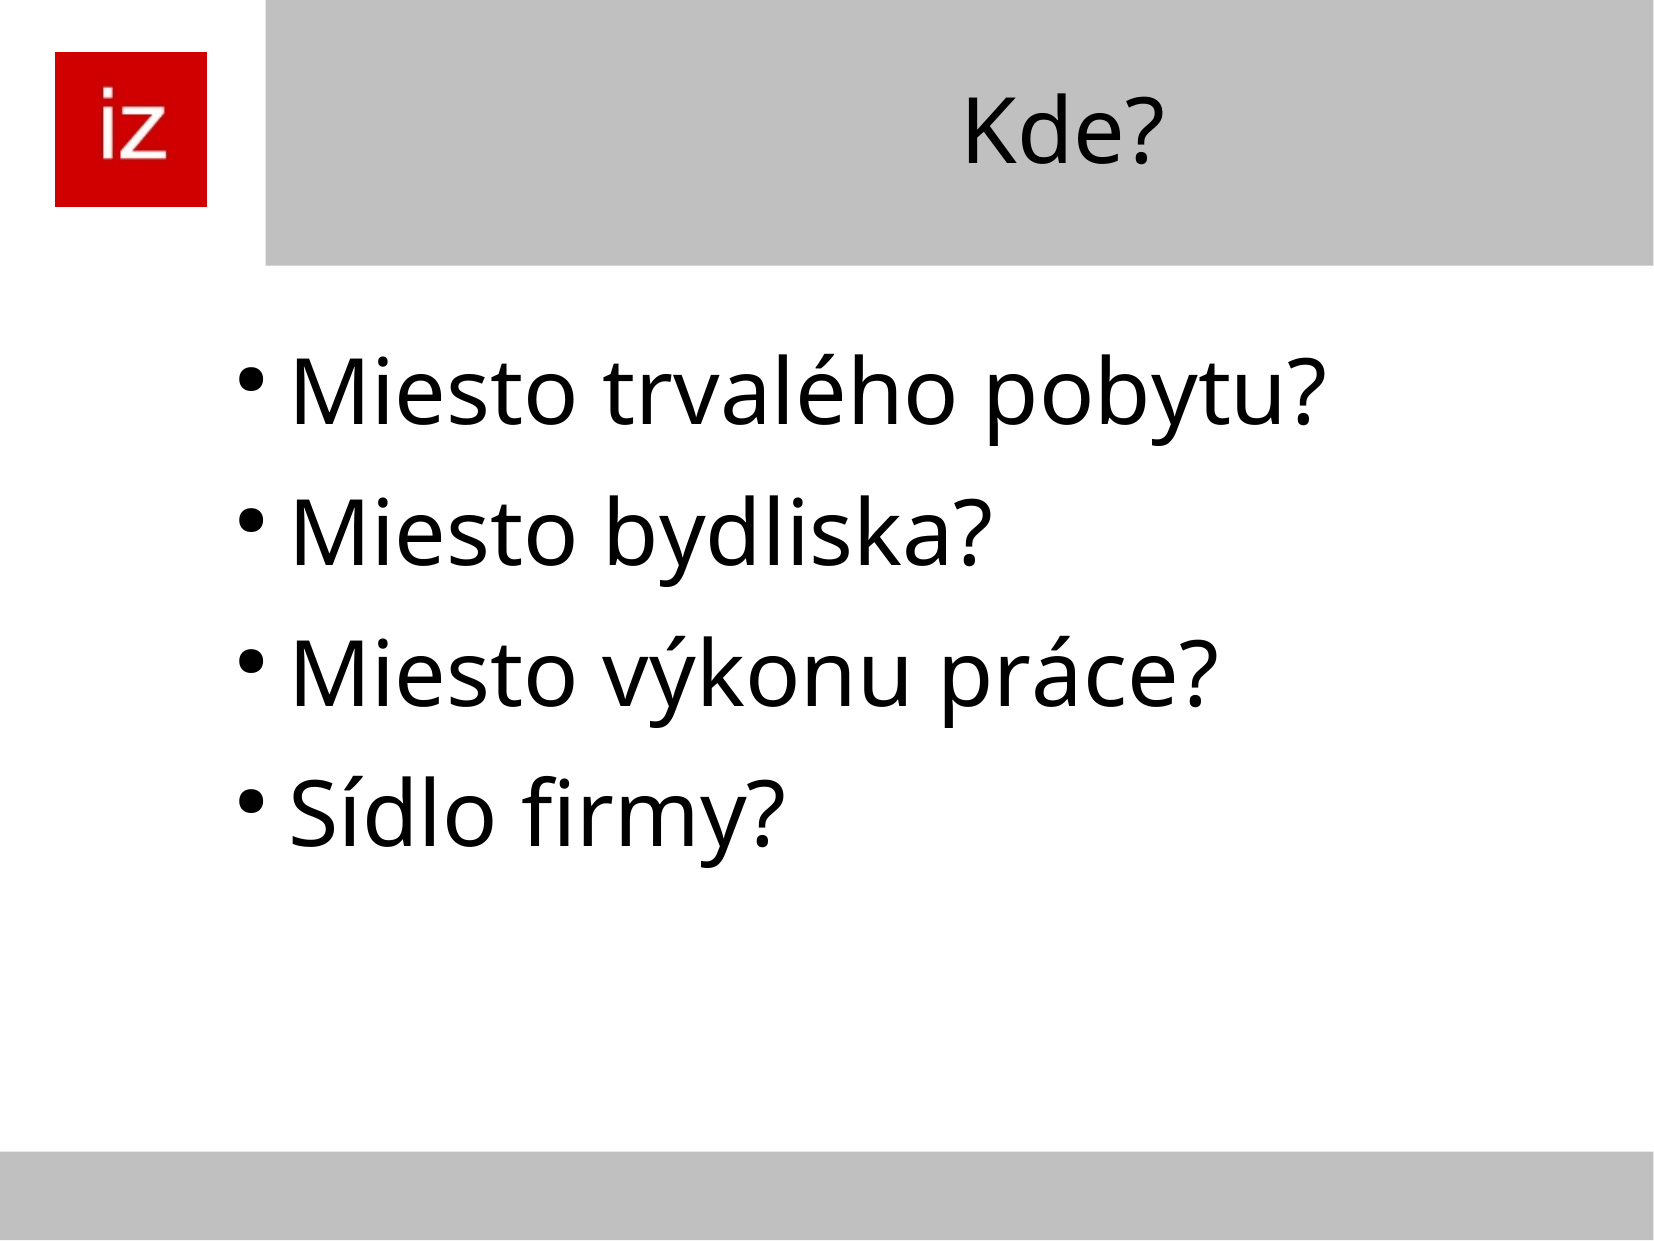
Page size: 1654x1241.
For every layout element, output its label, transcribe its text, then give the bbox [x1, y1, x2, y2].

picture [55, 52, 207, 207]
list Miesto trvalého pobytu? Miesto bydliska? Miesto výkonu práce? Sídlo firmy? [121, 344, 1533, 1126]
title Kde? [561, 29, 1565, 237]
